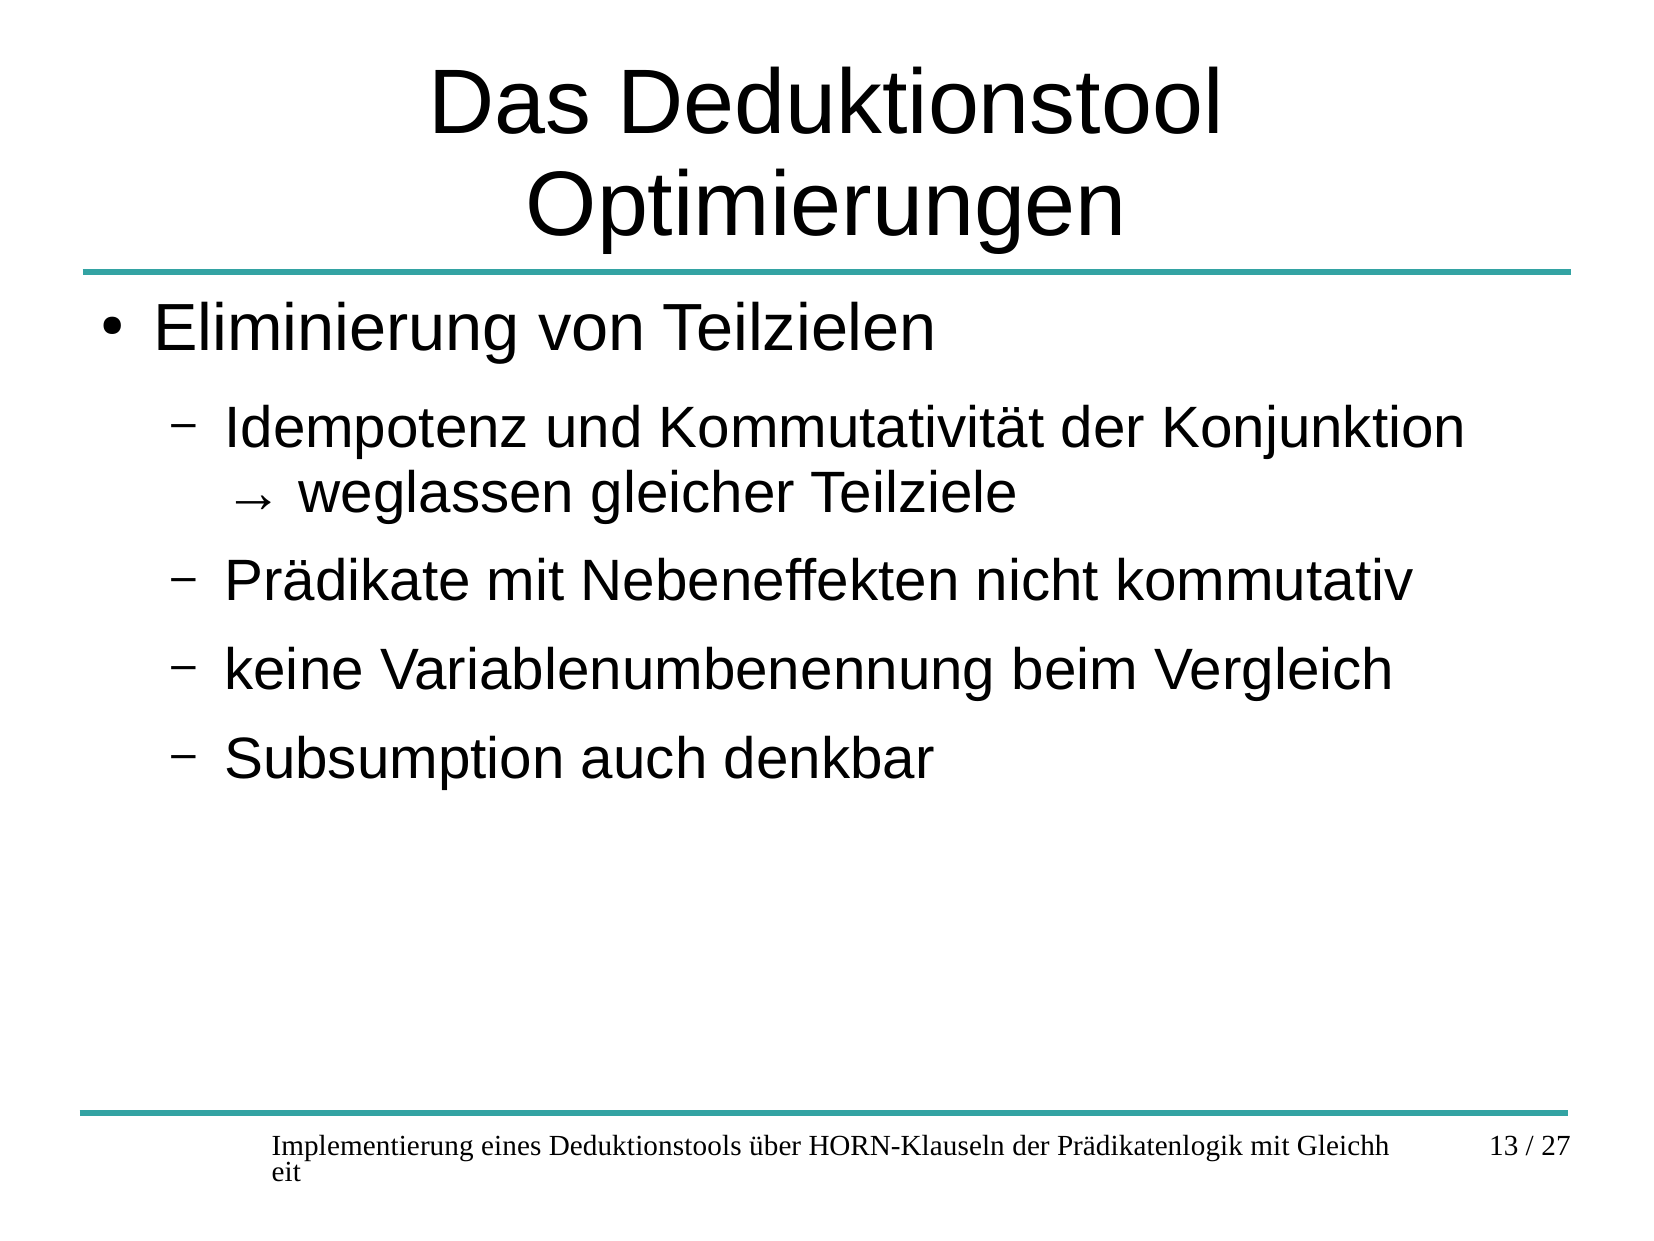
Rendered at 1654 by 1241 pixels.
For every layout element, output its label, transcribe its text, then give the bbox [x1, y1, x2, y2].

list Eliminierung von Teilzielen Idempotenz und Kommutativität der Konjunktion → weglassen gleicher Teilziele Prädikate mit Nebeneffekten nicht kommutativ keine Variablenumbenennung beim Vergleich Subsumption auch denkbar [82, 290, 1538, 1099]
title Das Deduktionstool Optimierungen [82, 49, 1571, 257]
